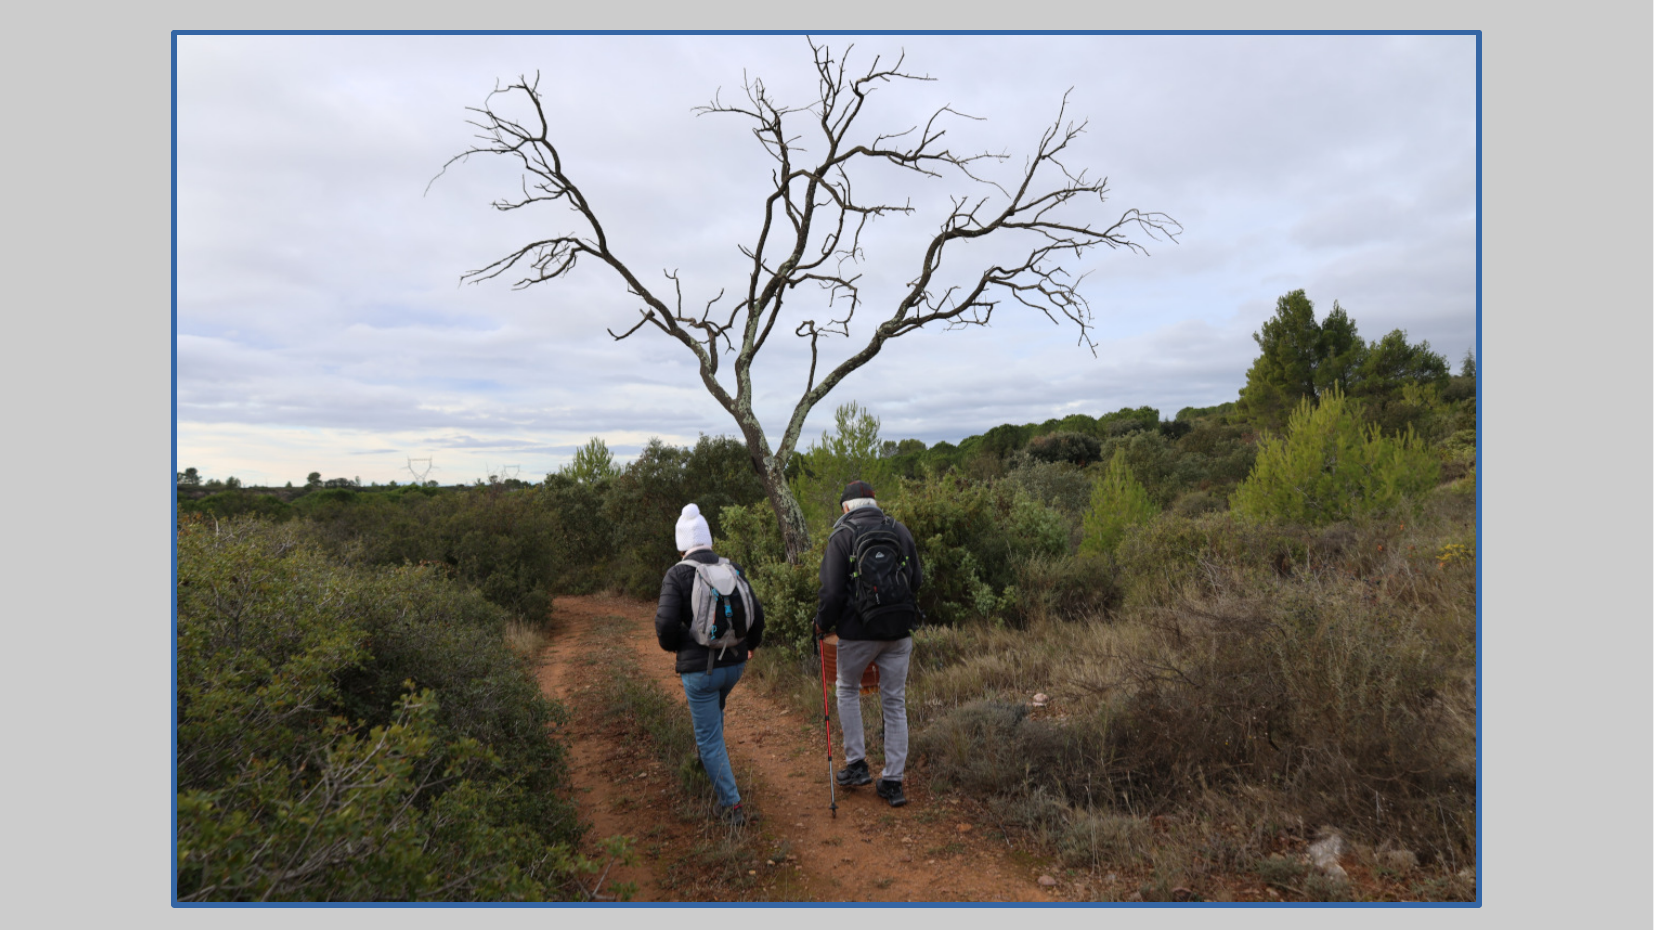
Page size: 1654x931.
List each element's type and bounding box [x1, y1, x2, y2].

picture [177, 35, 1477, 902]
